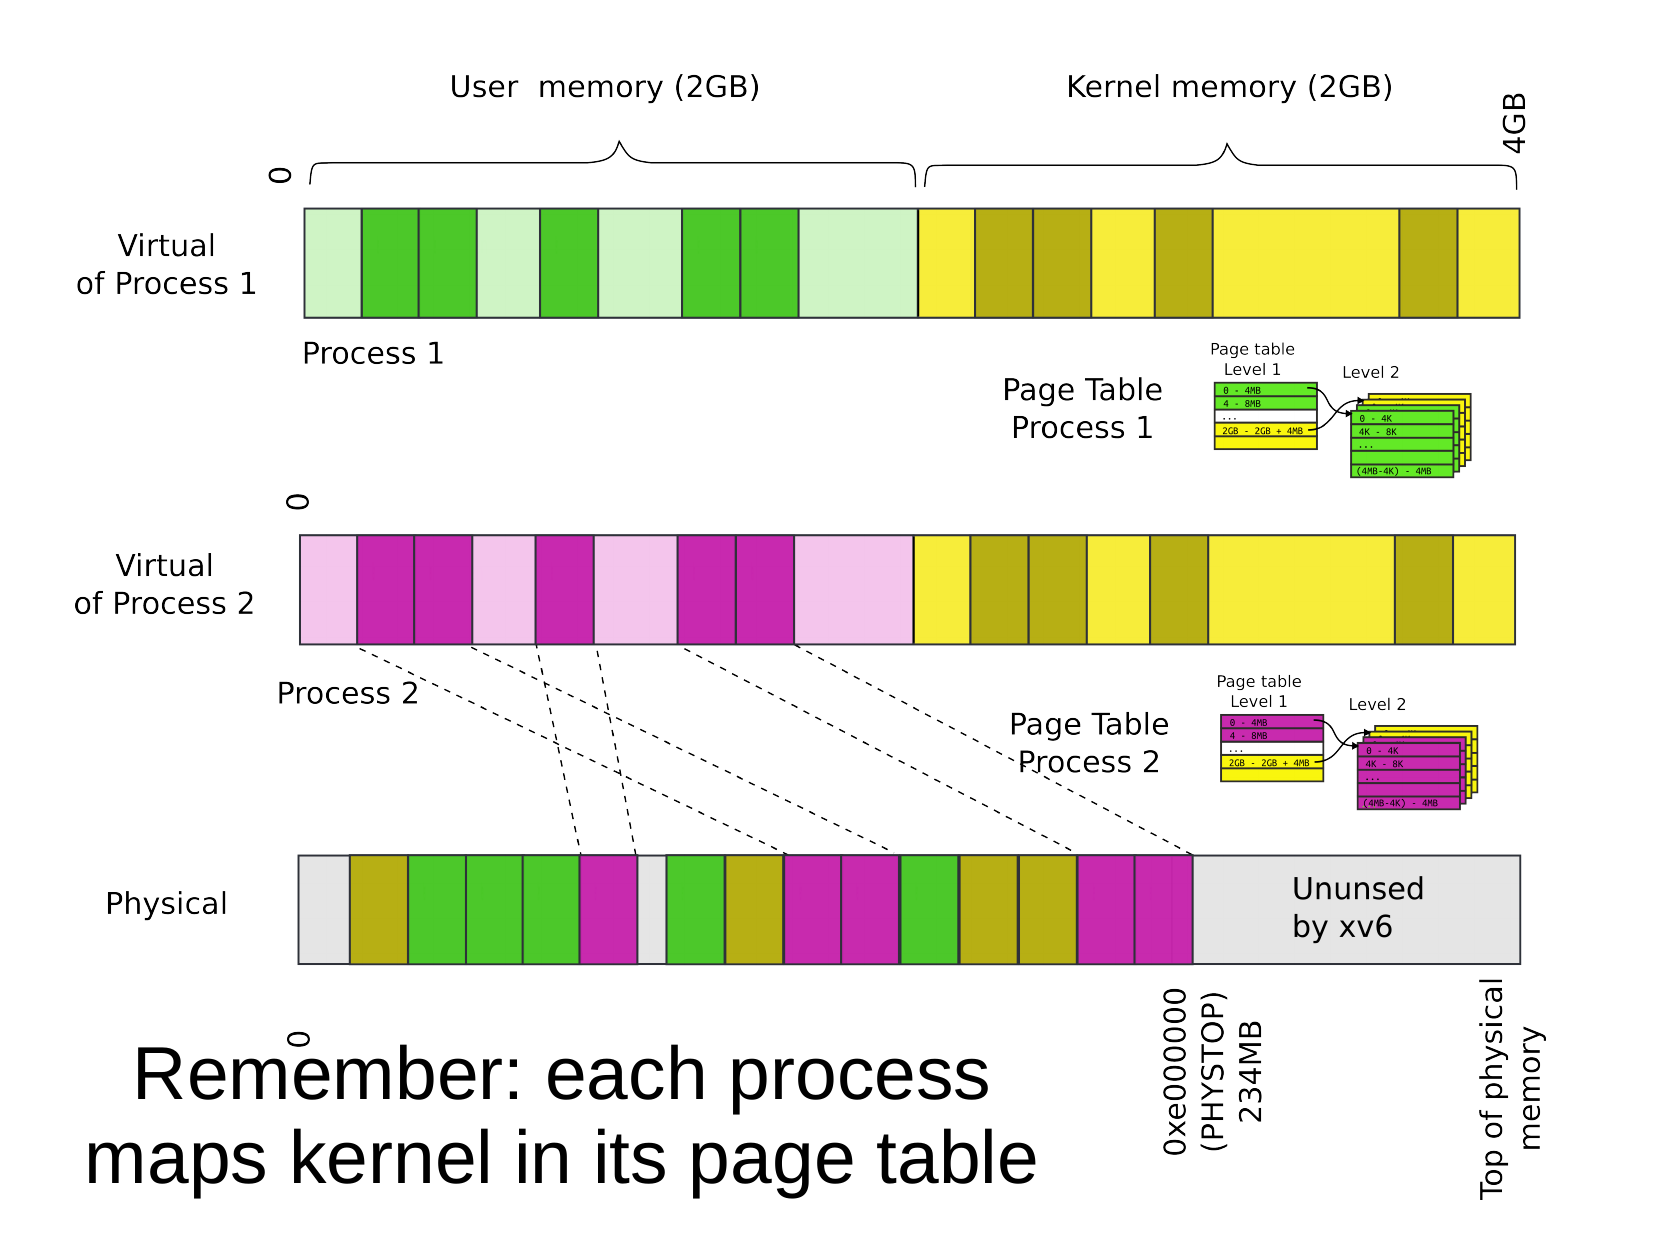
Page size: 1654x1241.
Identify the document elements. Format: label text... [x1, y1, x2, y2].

picture [75, 74, 1546, 1201]
title Remember: each process maps kernel in its page table [75, 1031, 1051, 1200]
